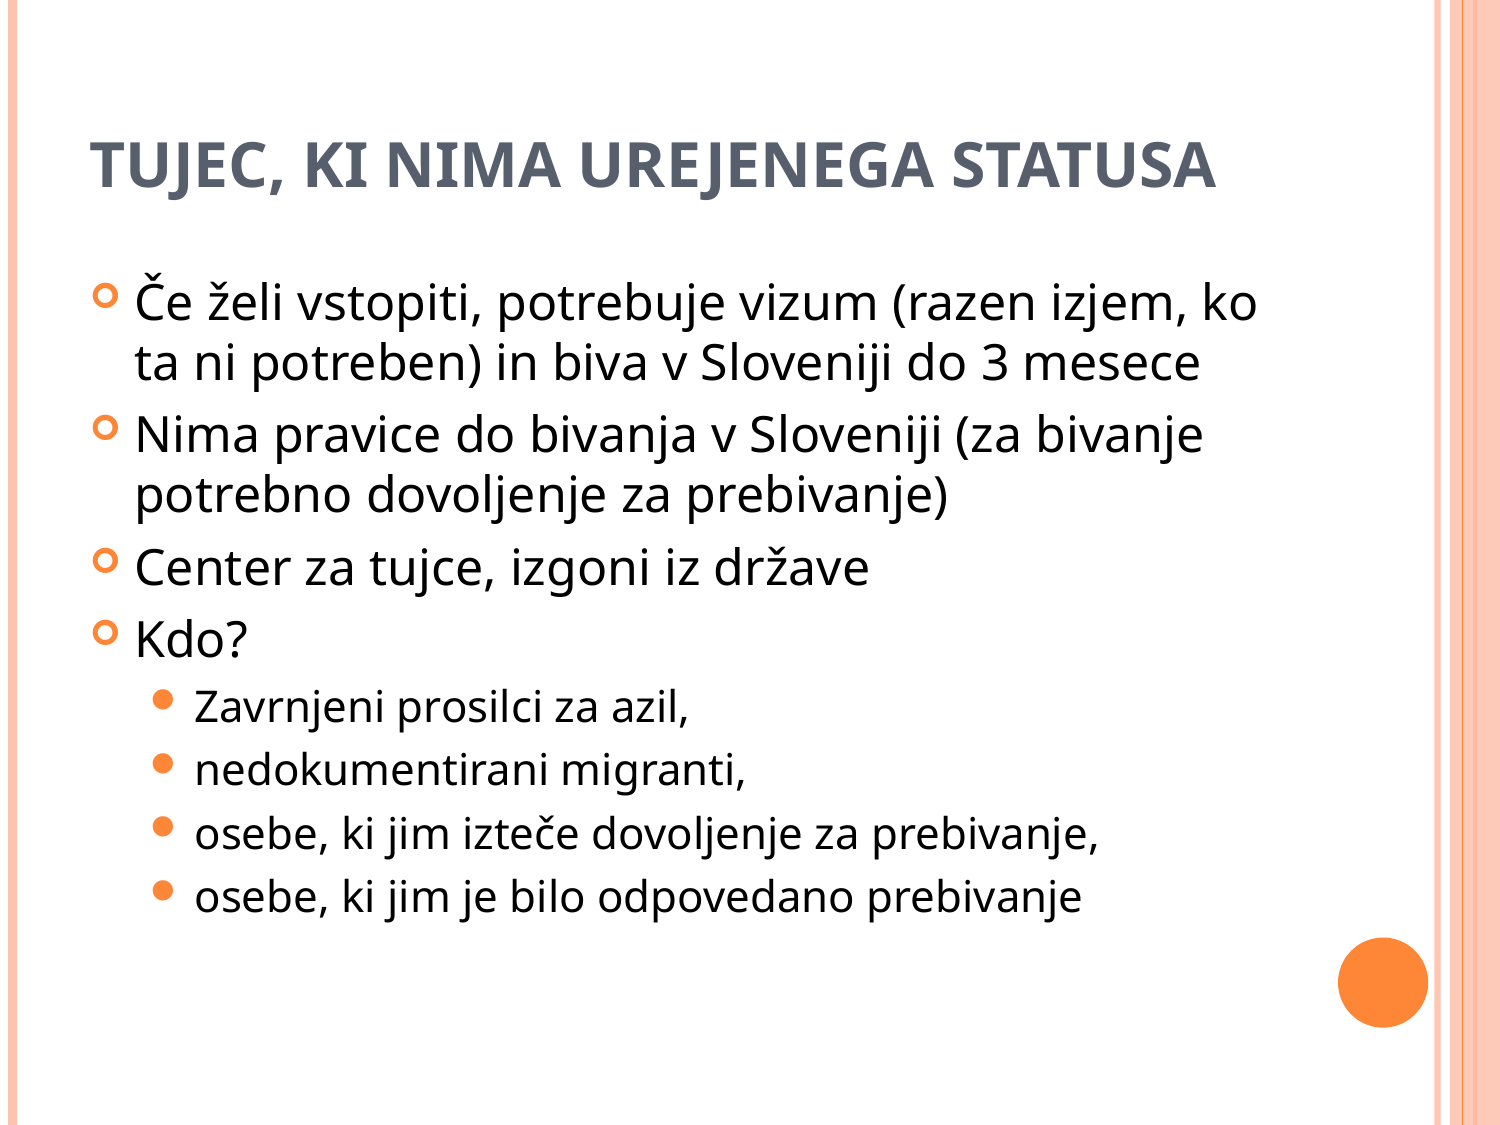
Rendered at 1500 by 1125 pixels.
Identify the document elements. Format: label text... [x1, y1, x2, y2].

list Če želi vstopiti, potrebuje vizum (razen izjem, ko ta ni potreben) in biva v Sloveniji do 3 mesece Nima pravice do bivanja v Sloveniji (za bivanje potrebno dovoljenje za prebivanje) Center za tujce, izgoni iz države Kdo? Zavrnjeni prosilci za azil, nedokumentirani migranti, osebe, ki jim izteče dovoljenje za prebivanje, osebe, ki jim je bilo odpovedano prebivanje [74, 262, 1300, 1063]
title TUJEC, KI NIMA UREJENEGA STATUSA [74, 42, 1300, 209]
